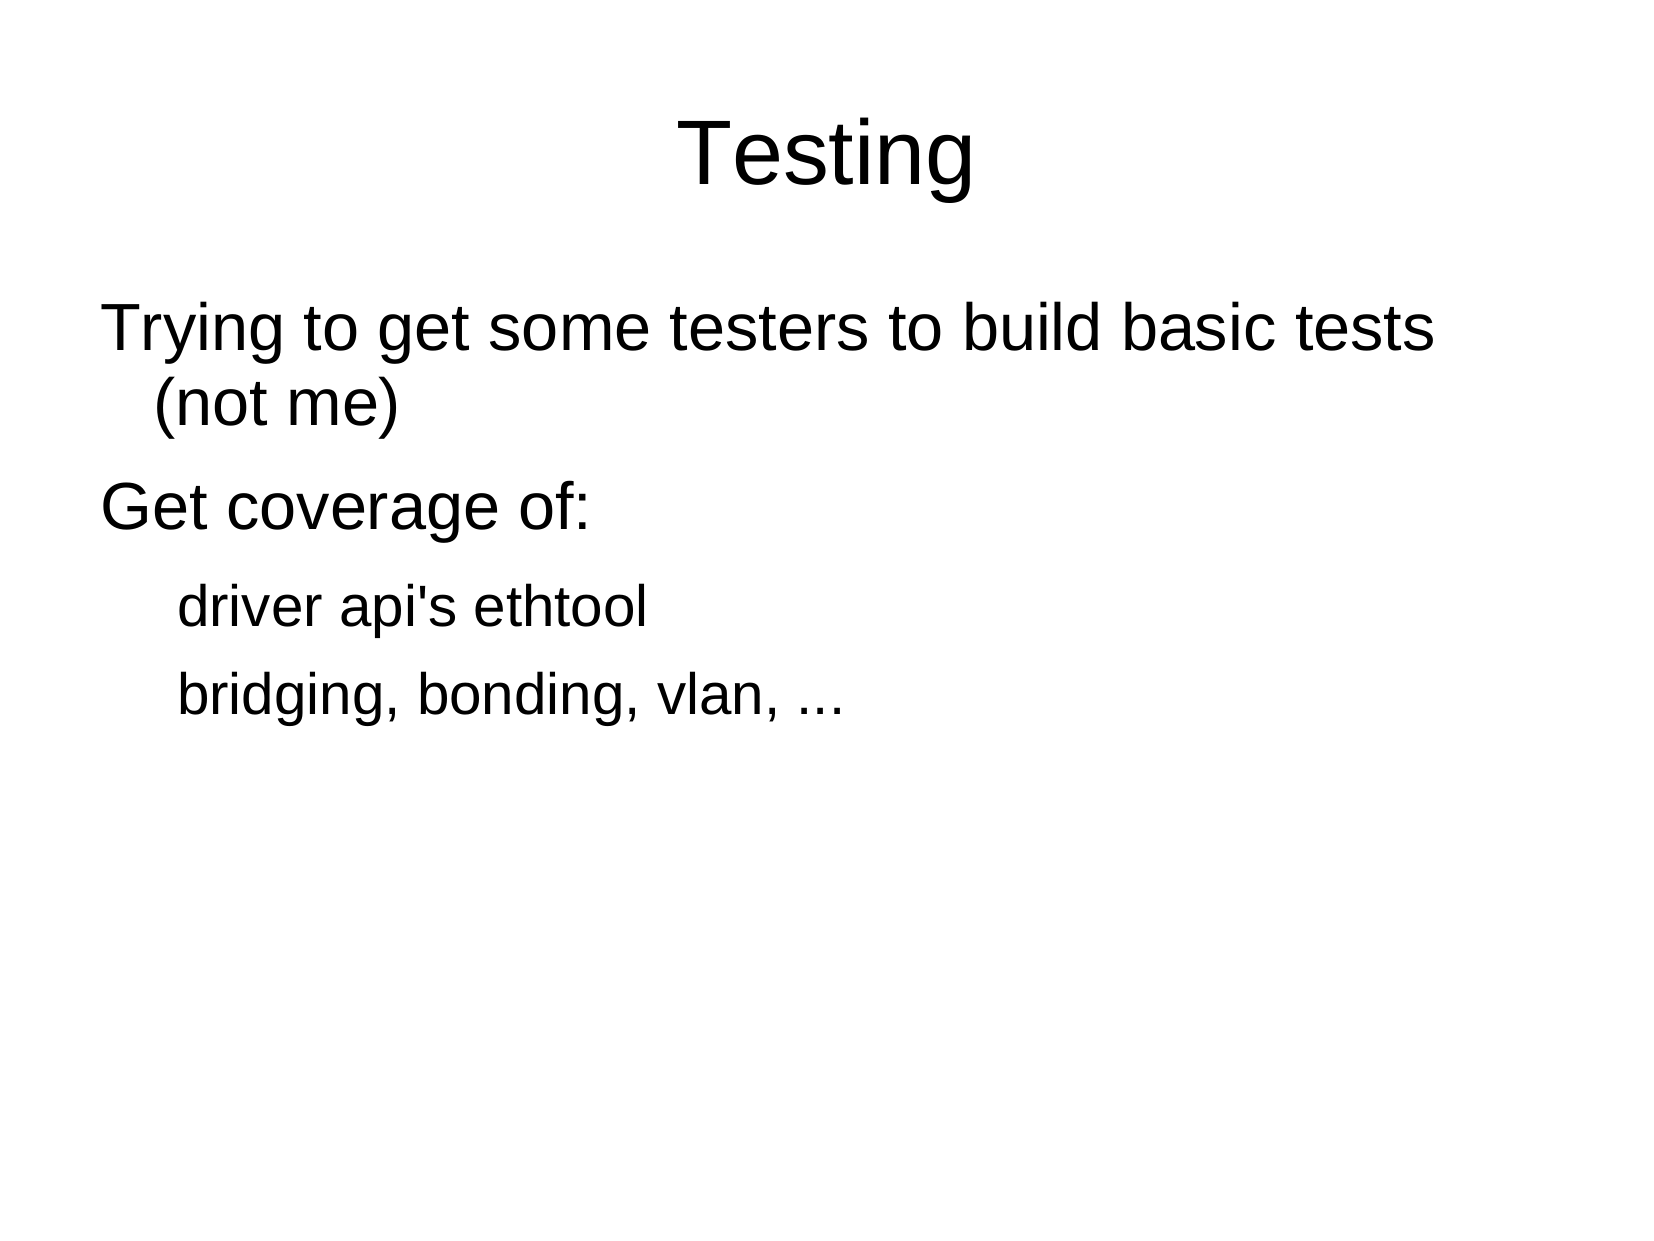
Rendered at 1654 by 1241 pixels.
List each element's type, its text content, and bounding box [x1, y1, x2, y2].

list Trying to get some testers to build basic tests (not me) Get coverage of: driver api's ethtool bridging, bonding, vlan, ... [82, 290, 1571, 1094]
title Testing [82, 56, 1571, 250]
